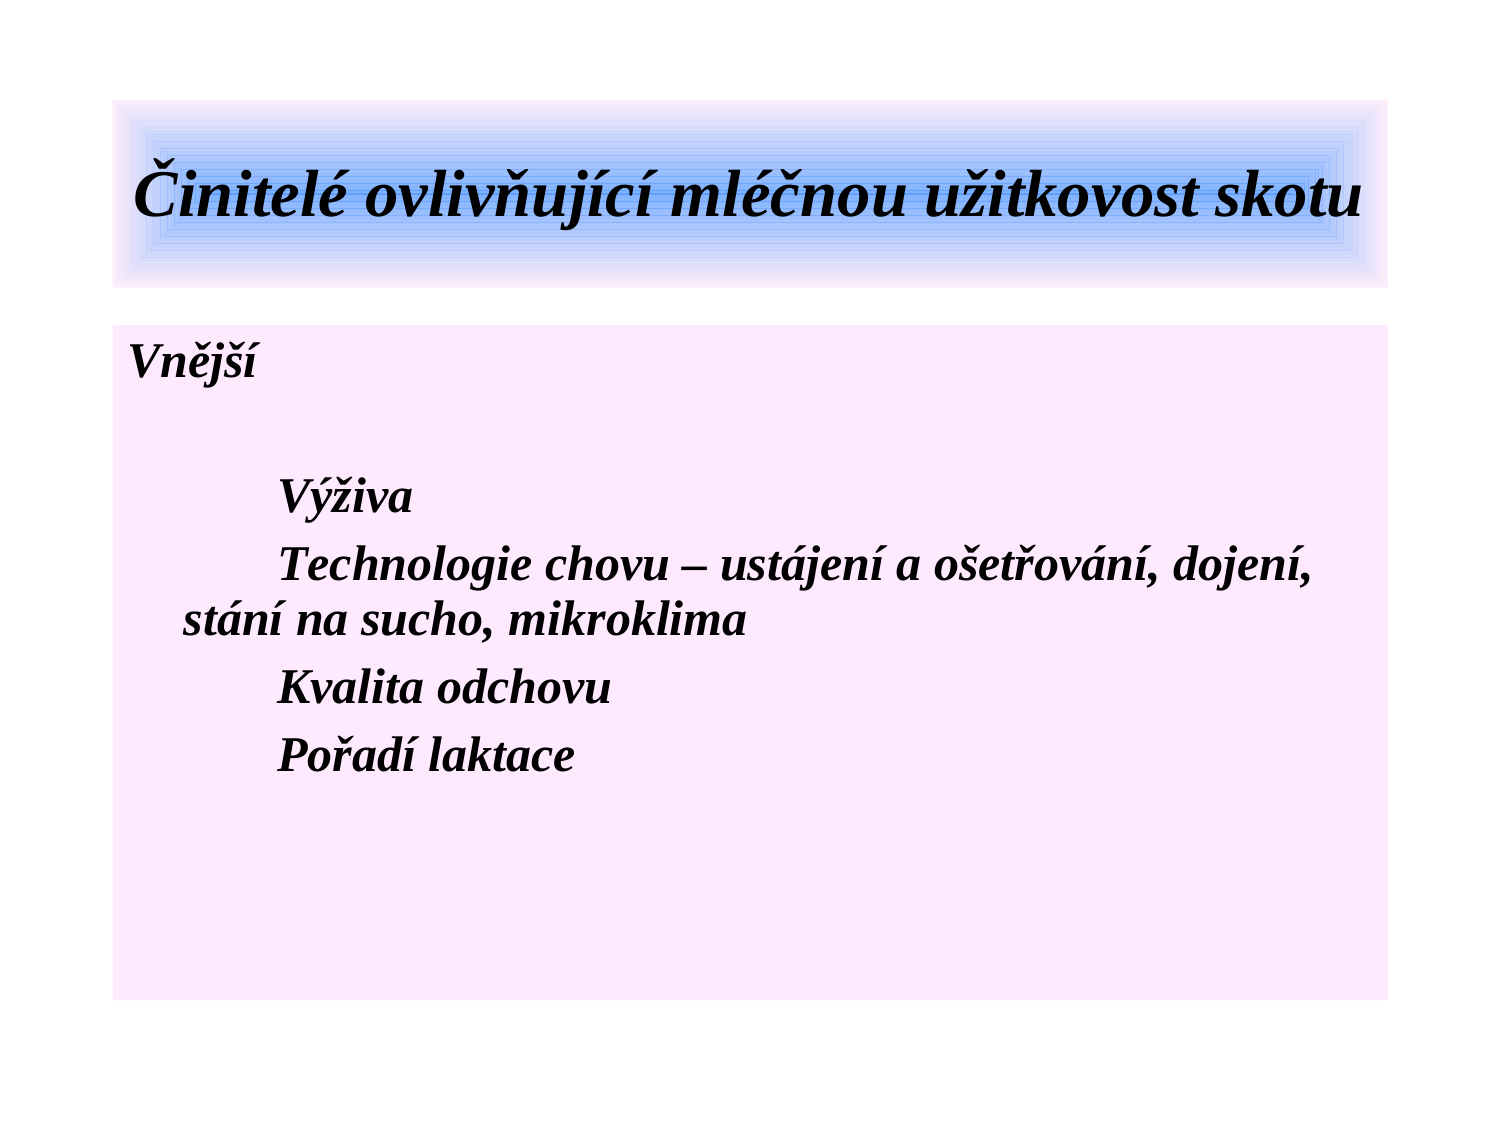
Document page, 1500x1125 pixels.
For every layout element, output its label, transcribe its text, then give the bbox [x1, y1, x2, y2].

list Vnější Výživa Technologie chovu – ustájení a ošetřování, dojení, stání na sucho, mikroklima Kvalita odchovu Pořadí laktace [112, 324, 1388, 1001]
title Činitelé ovlivňující mléčnou užitkovost skotu [112, 99, 1388, 288]
